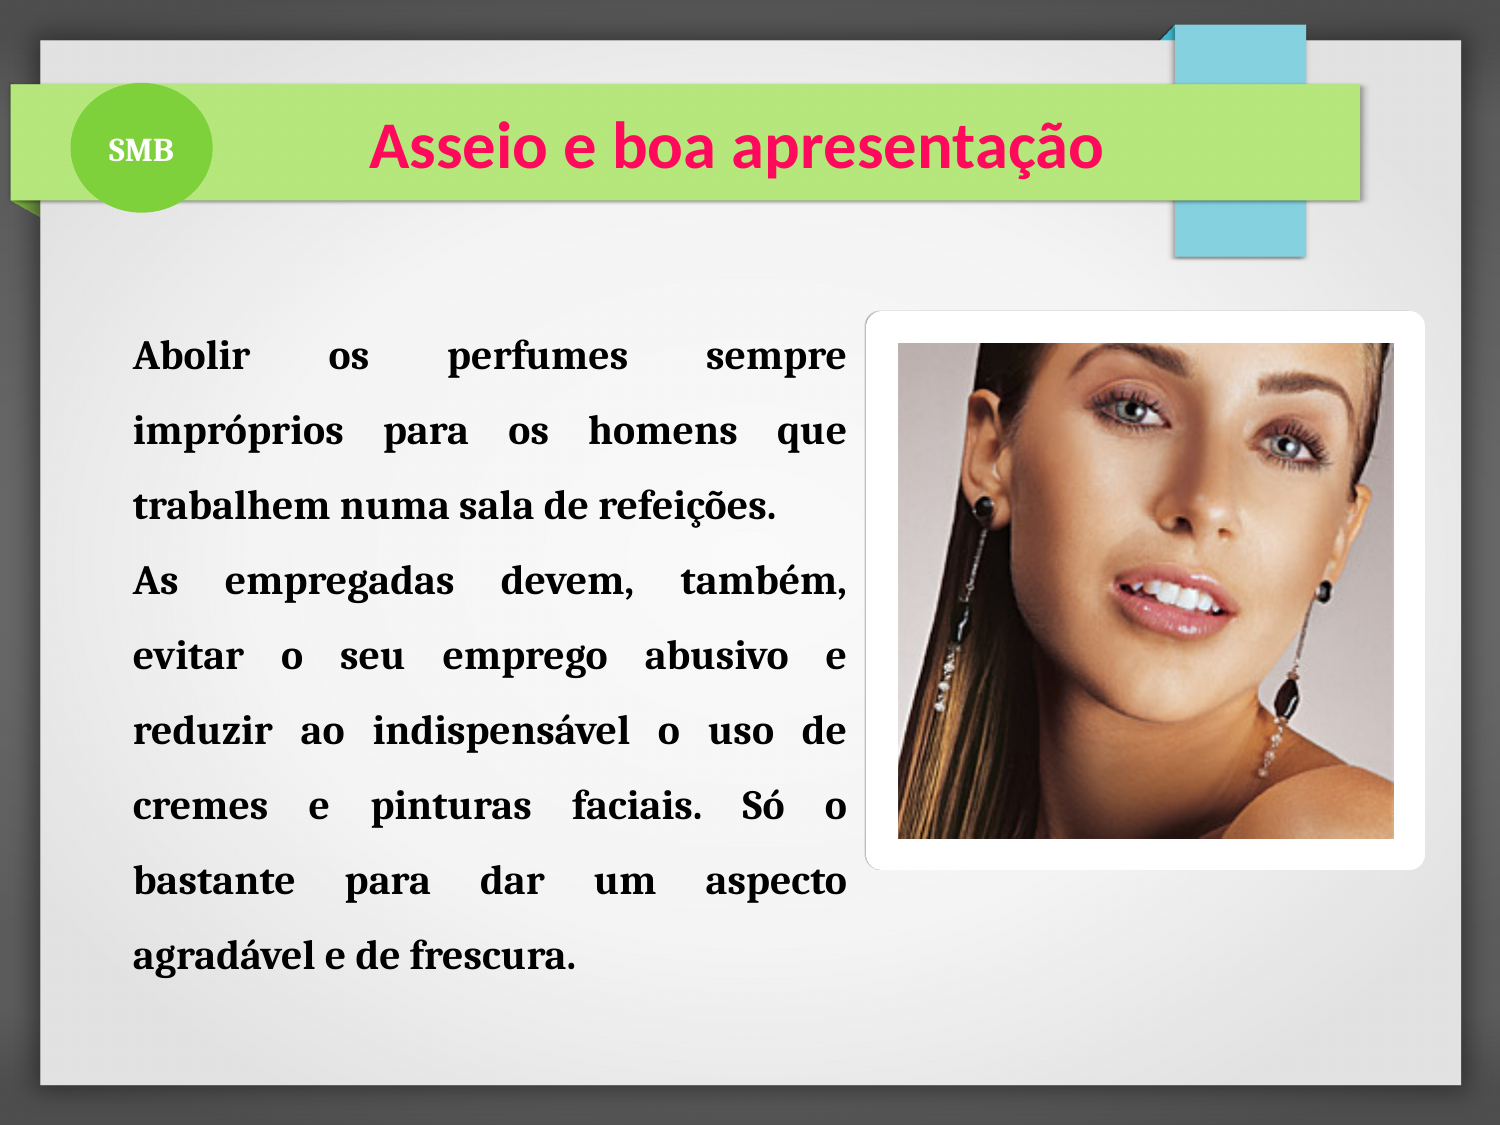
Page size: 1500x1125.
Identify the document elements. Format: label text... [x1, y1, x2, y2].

text_box SMB [70, 82, 213, 213]
text_box Abolir os perfumes sempre impróprios para os homens que trabalhem numa sala de refeições. As empregadas devem, também, evitar o seu emprego abusivo e reduzir ao indispensável o uso de cremes e pinturas faciais. Só o bastante para dar um aspecto agradável e de frescura. [118, 295, 863, 986]
picture [0, 0, 1500, 1125]
text_box Asseio e boa apresentação [236, 94, 1229, 189]
